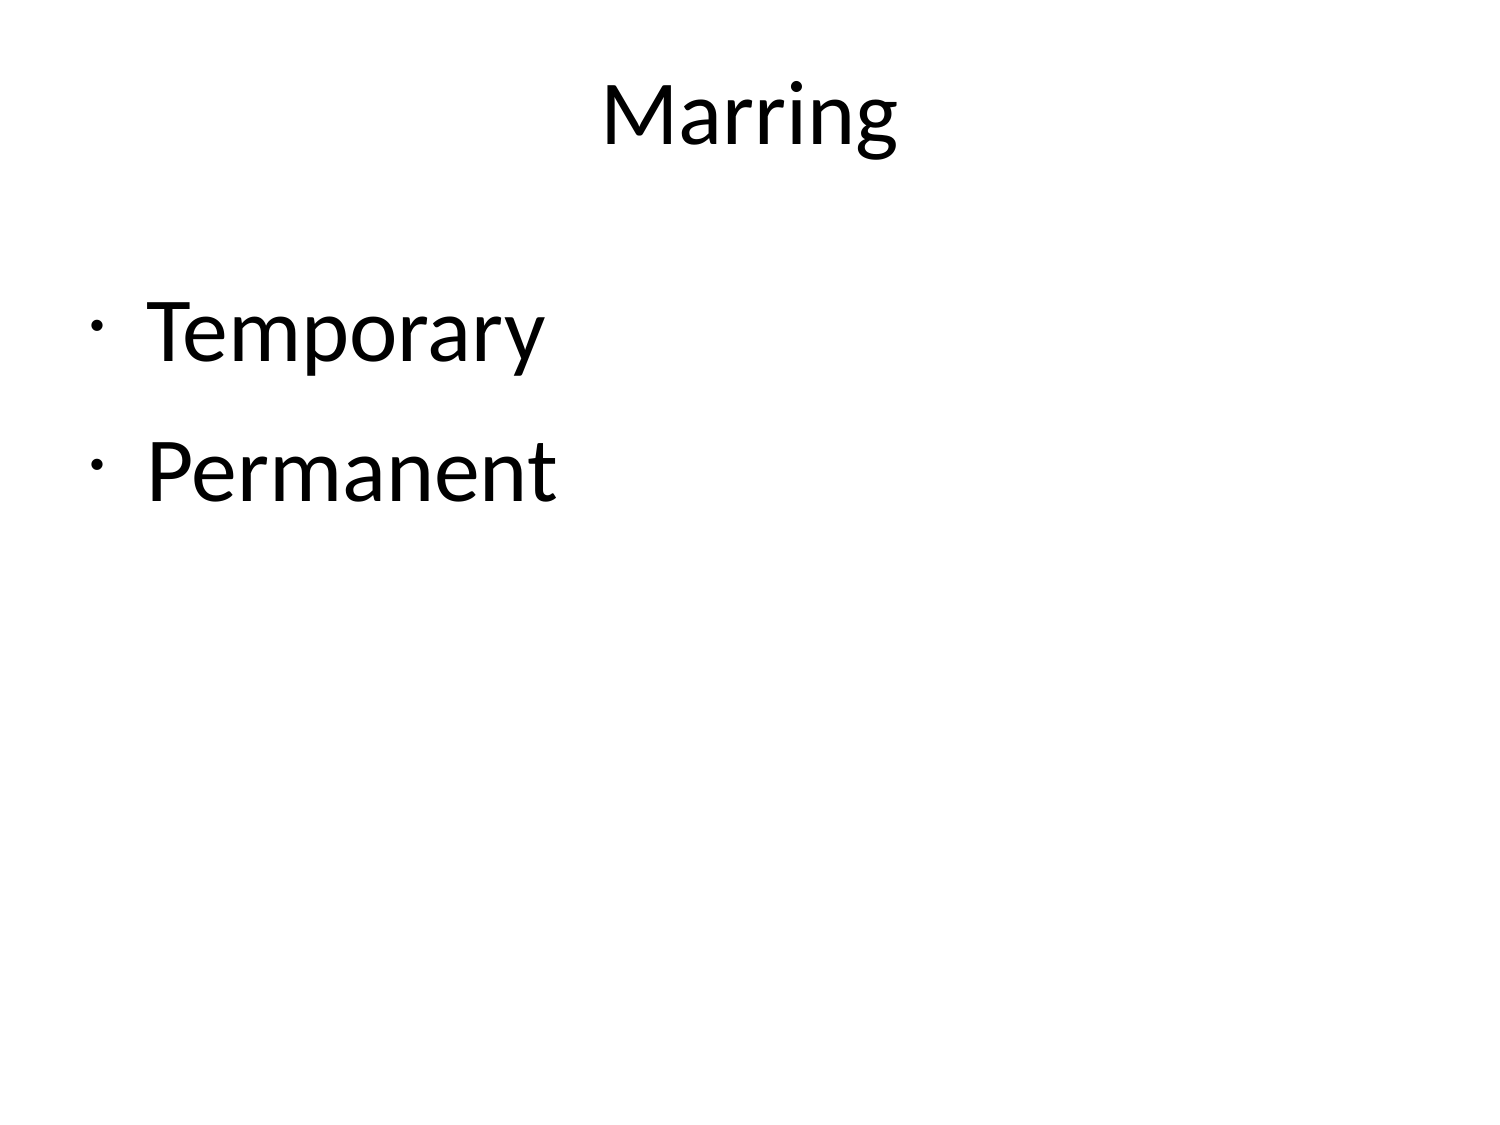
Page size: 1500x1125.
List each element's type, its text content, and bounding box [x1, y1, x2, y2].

title Marring [75, 45, 1425, 233]
list Temporary Permanent [75, 262, 1425, 1005]
